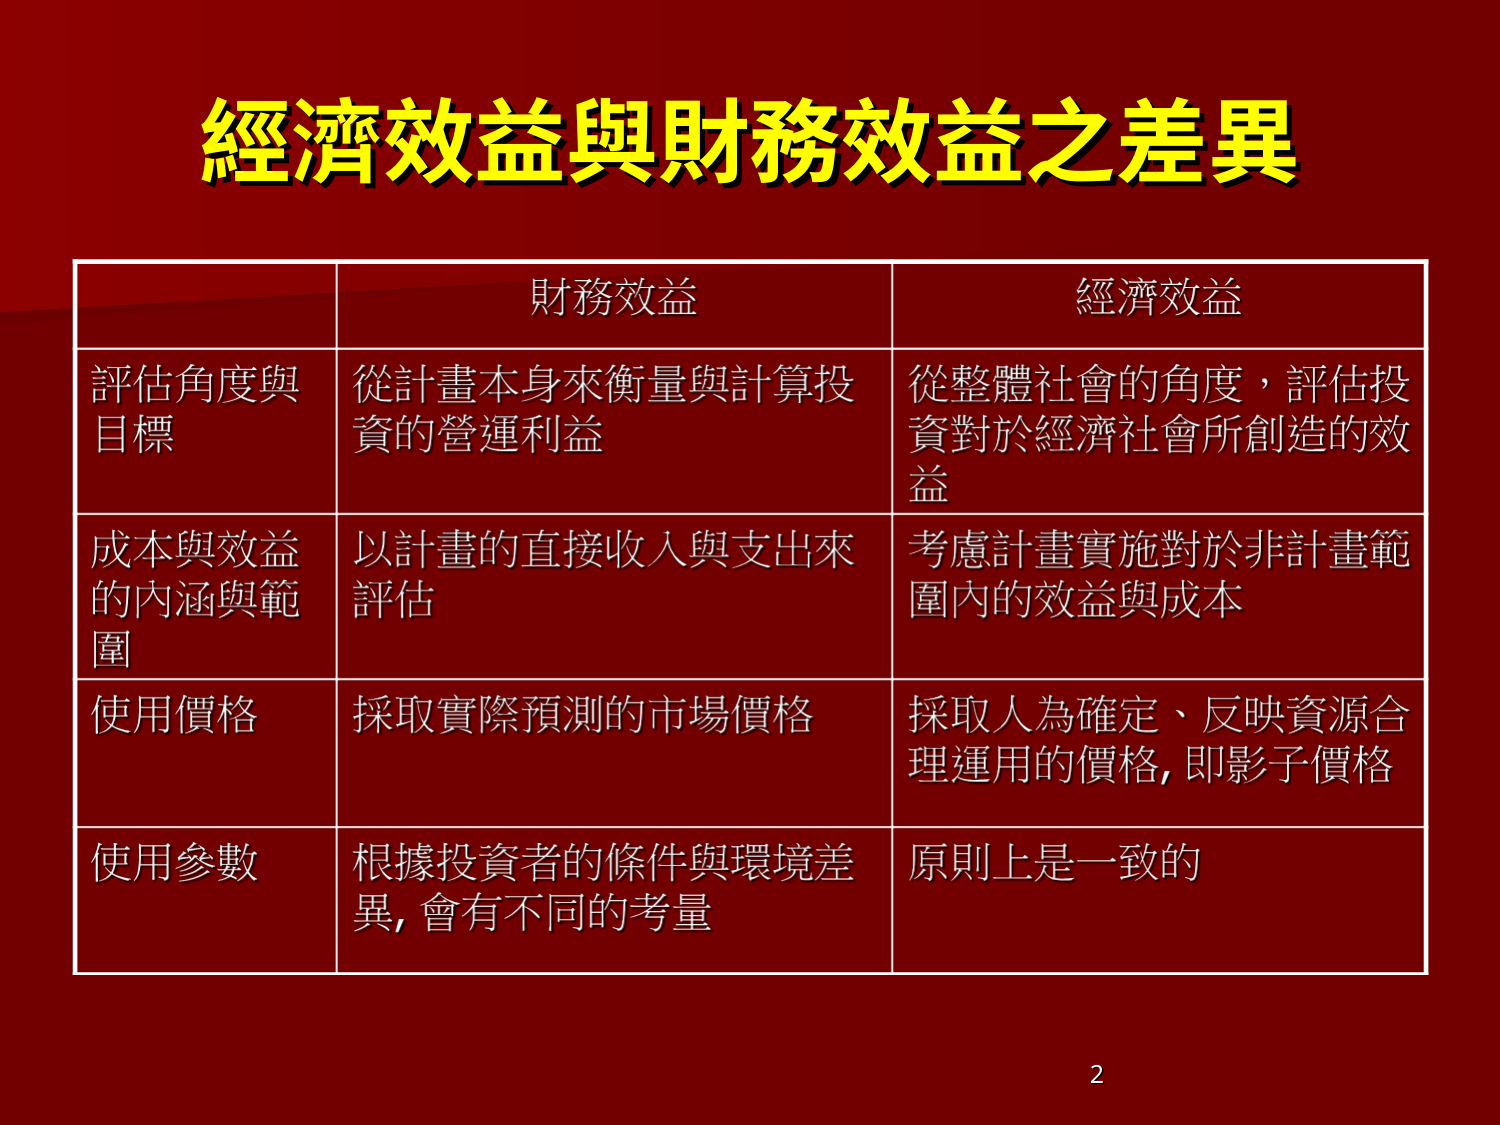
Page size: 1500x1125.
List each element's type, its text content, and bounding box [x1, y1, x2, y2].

title 經濟效益與財務效益之差異 [75, 45, 1426, 233]
picture [64, 257, 1441, 976]
text_box [1074, 1025, 1426, 1101]
